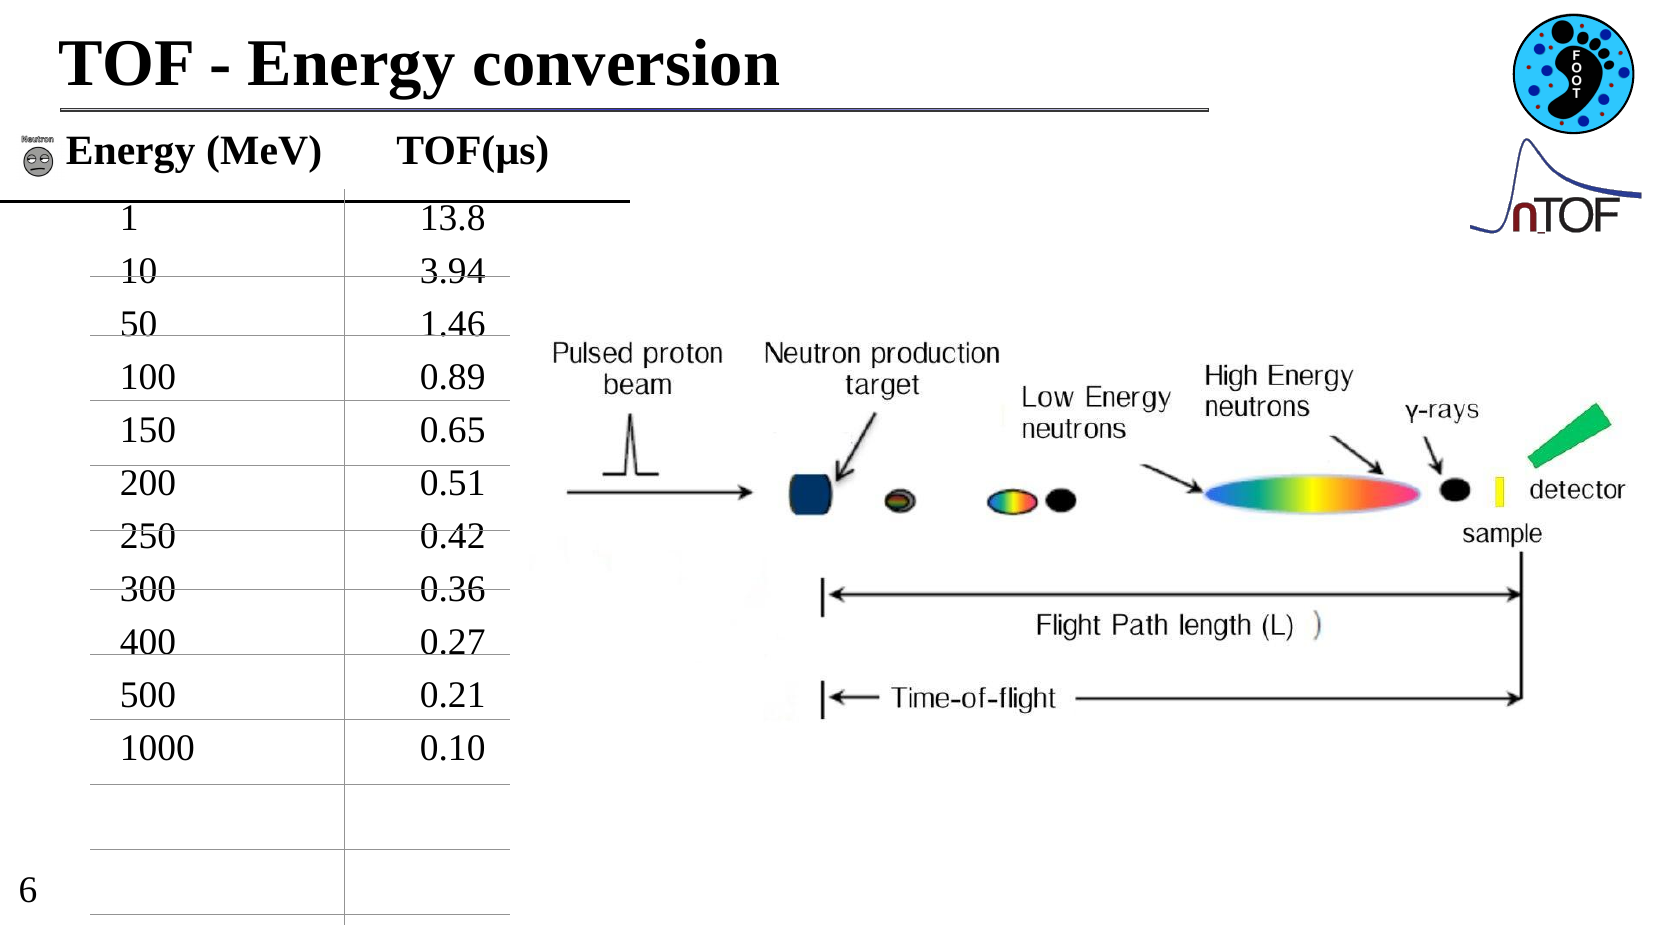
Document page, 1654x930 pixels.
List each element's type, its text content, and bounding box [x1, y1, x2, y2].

text_box 6 [3, 861, 53, 927]
picture [1451, 21, 1653, 248]
picture [594, 314, 1635, 745]
text_box TOF - Energy conversion [58, 0, 1594, 118]
text_box Energy (MeV) TOF(μs) 1 13.8 10 3.94 50 1.46 100 0.89 150 0.65 200 0.51 250 0.42 300 0.36 400 0.27 500 0.21 1000 0.10 [30, 119, 594, 200]
text_box Energy (MeV) TOF(μs) 1 13.8 10 3.94 50 1.46 100 0.89 150 0.65 200 0.51 250 0.42 300 0.36 400 0.27 500 0.21 1000 0.10 [30, 203, 594, 930]
picture [1594, 11, 1634, 61]
picture [16, 134, 30, 180]
